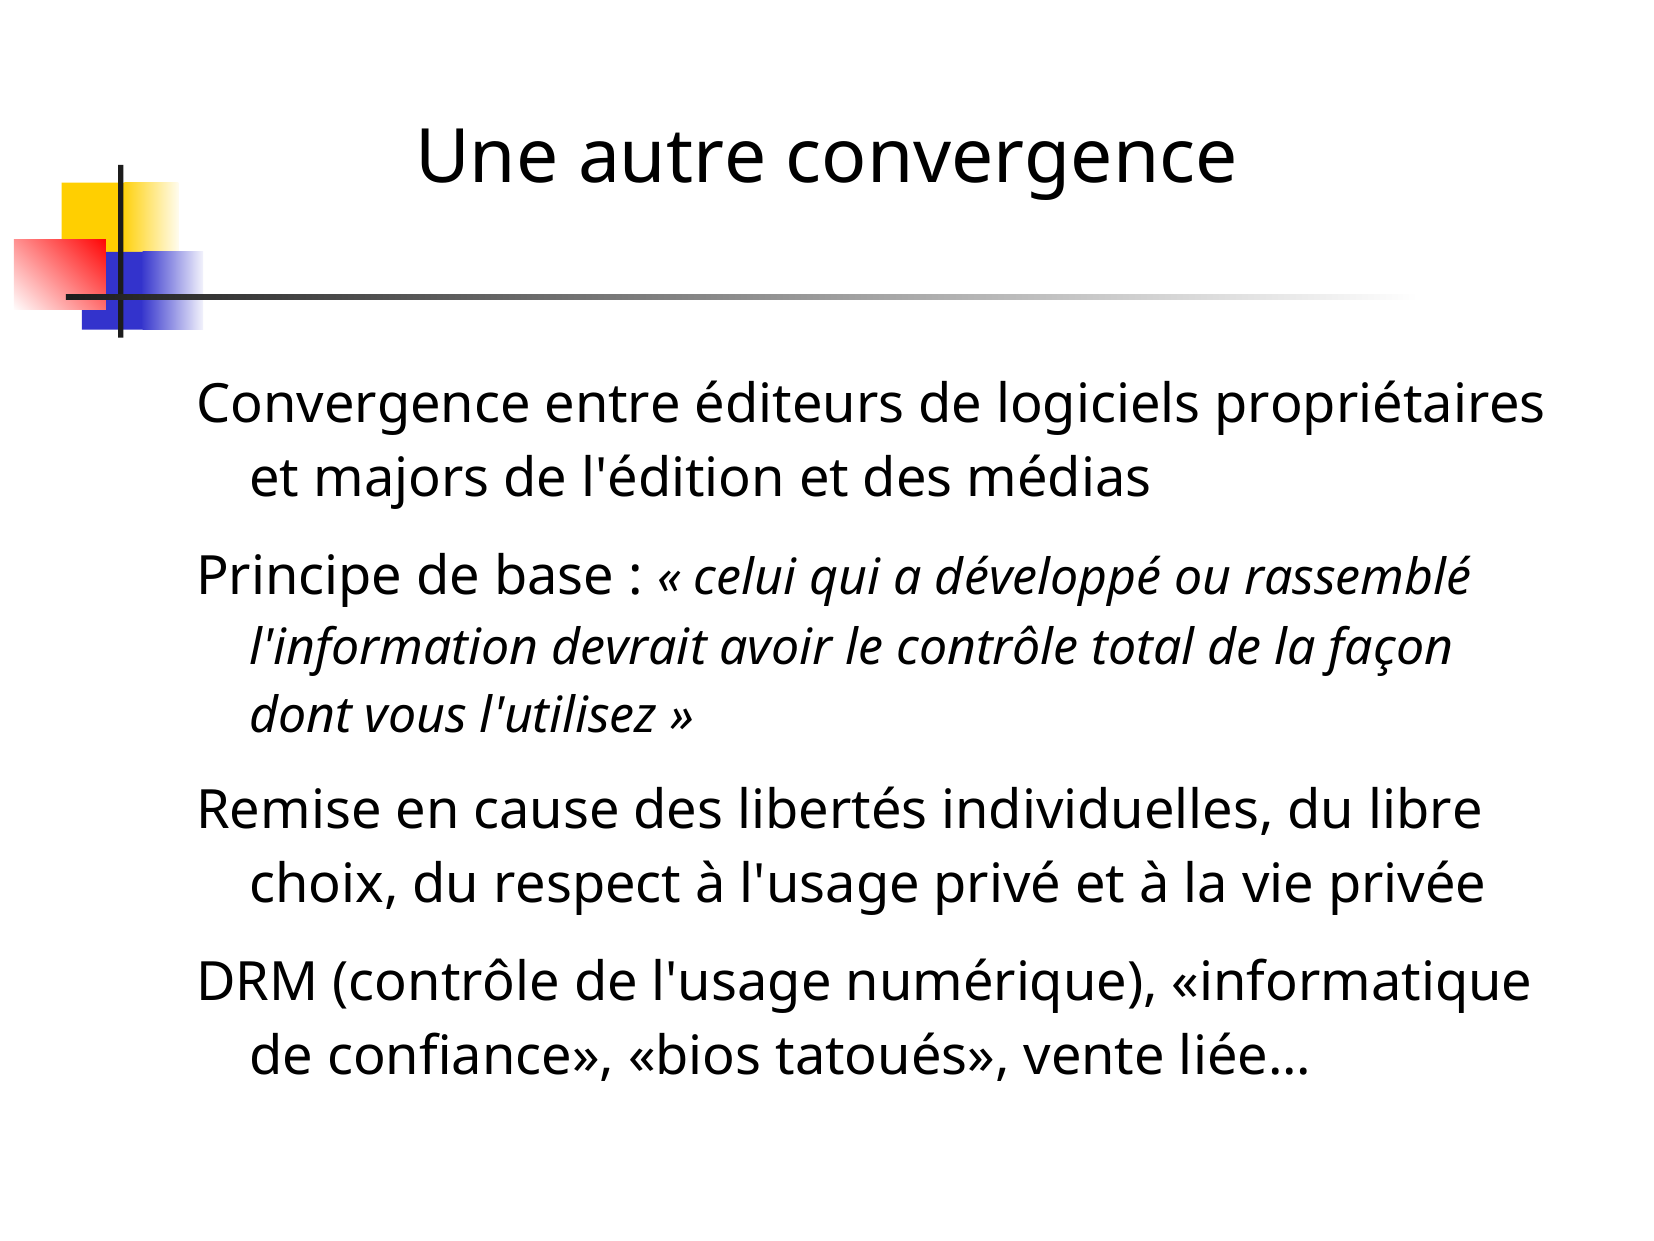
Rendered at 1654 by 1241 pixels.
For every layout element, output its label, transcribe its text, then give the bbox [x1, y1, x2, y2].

title Une autre convergence [82, 49, 1571, 257]
list Convergence entre éditeurs de logiciels propriétaires et majors de l'édition et des médias Principe de base : « celui qui a développé ou rassemblé l'information devrait avoir le contrôle total de la façon dont vous l'utilisez » Remise en cause des libertés individuelles, du libre choix, du respect à l'usage privé et à la vie privée DRM (contrôle de l'usage numérique), «informatique de confiance», «bios tatoués», vente liée... [178, 364, 1570, 1219]
